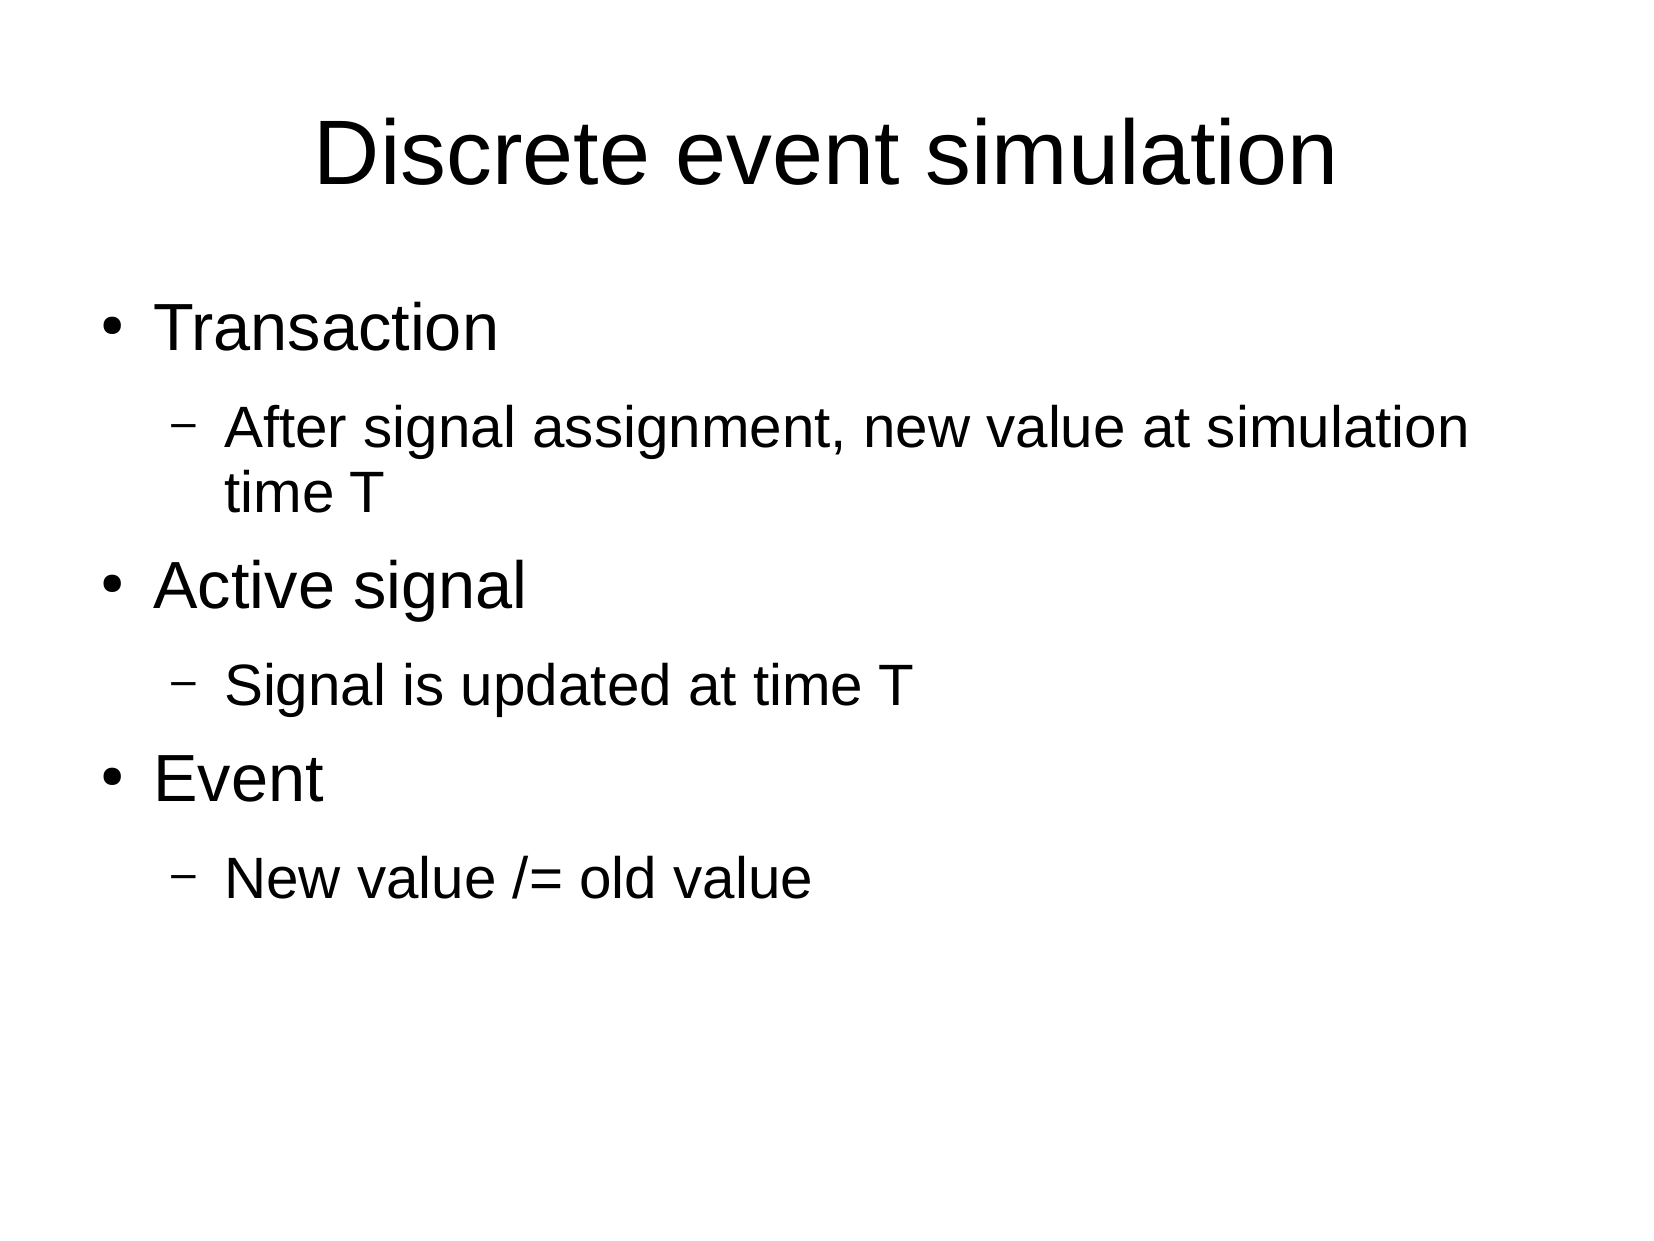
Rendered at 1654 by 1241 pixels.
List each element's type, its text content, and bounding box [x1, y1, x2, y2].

title Discrete event simulation [82, 49, 1571, 257]
list Transaction After signal assignment, new value at simulation time T Active signal Signal is updated at time T Event New value /= old value [82, 290, 1571, 1010]
